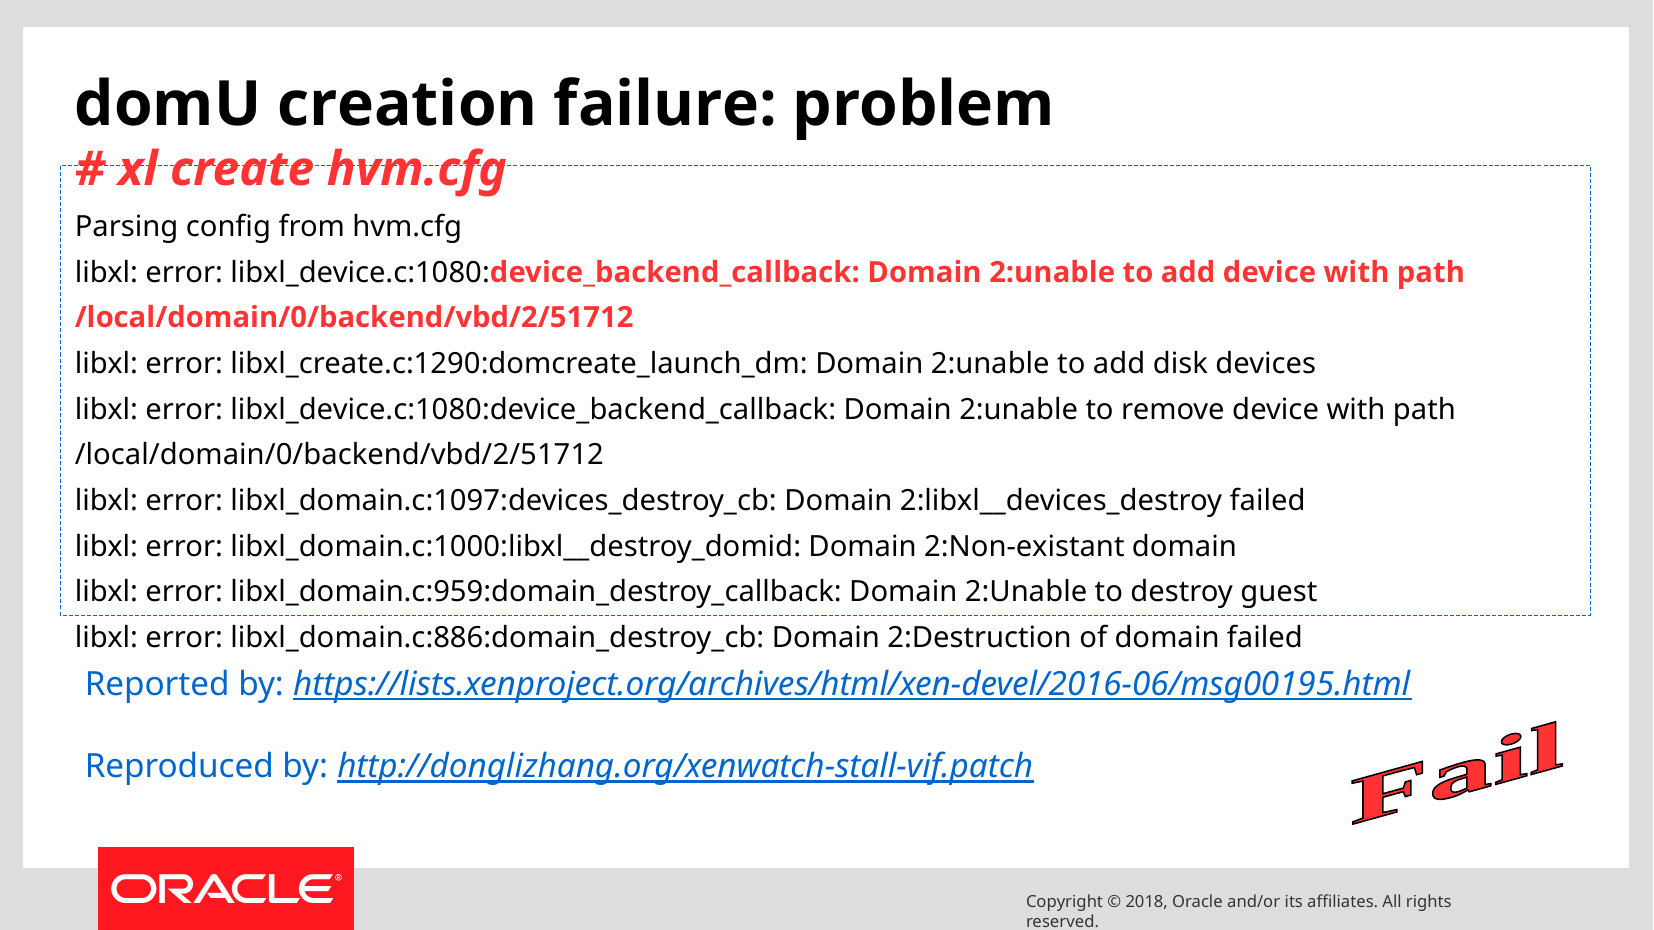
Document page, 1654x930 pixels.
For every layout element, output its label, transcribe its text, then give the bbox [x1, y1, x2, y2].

text_box Fail [1352, 761, 1423, 825]
text_box Fail [1531, 721, 1563, 775]
text_box [90, 151, 97, 160]
text_box [155, 151, 334, 165]
picture [98, 847, 354, 930]
text_box Reproduced by: http://donglizhang.org/xenwatch-stall-vif.patch [70, 735, 1306, 824]
text_box Fail [1495, 747, 1527, 785]
text_box Fail [1501, 733, 1521, 745]
text_box Reported by: https://lists.xenproject.org/archives/html/xen-devel/2016-06/msg00195.html [70, 652, 1516, 742]
text_box [23, 27, 1629, 868]
text_box [100, 151, 151, 165]
text_box Fail [1432, 759, 1491, 800]
text_box [338, 151, 470, 165]
text_box # xl create hvm.cfg Parsing config from hvm.cfg libxl: error: libxl_device.c:1080:device_backend_callback: Domain 2:unable to add device with path /local/domain/0/backend/vbd/2/51712 libxl: error: libxl_create.c:1290:domcreate_launch_dm: Domain 2:unable to add disk devices libxl: error: libxl_device.c:1080:device_backend_callback: Domain 2:unable to remove device with path /local/domain/0/backend/vbd/2/51712 libxl: error: libxl_domain.c:1097:devices_destroy_cb: Domain 2:libxl__devices_destroy failed libxl: error: libxl_domain.c:1000:libxl__destroy_domid: Domain 2:Non-existant domain libxl: error: libxl_domain.c:959:domain_destroy_callback: Domain 2:Unable to destroy guest libxl: error: libxl_domain.c:886:domain_destroy_cb: Domain 2:Destruction of domain failed [60, 165, 1591, 616]
text_box Copyright © 2018, Oracle and/or its affiliates. All rights reserved. [1011, 883, 1534, 918]
text_box domU creation failure: problem [60, 50, 1629, 151]
